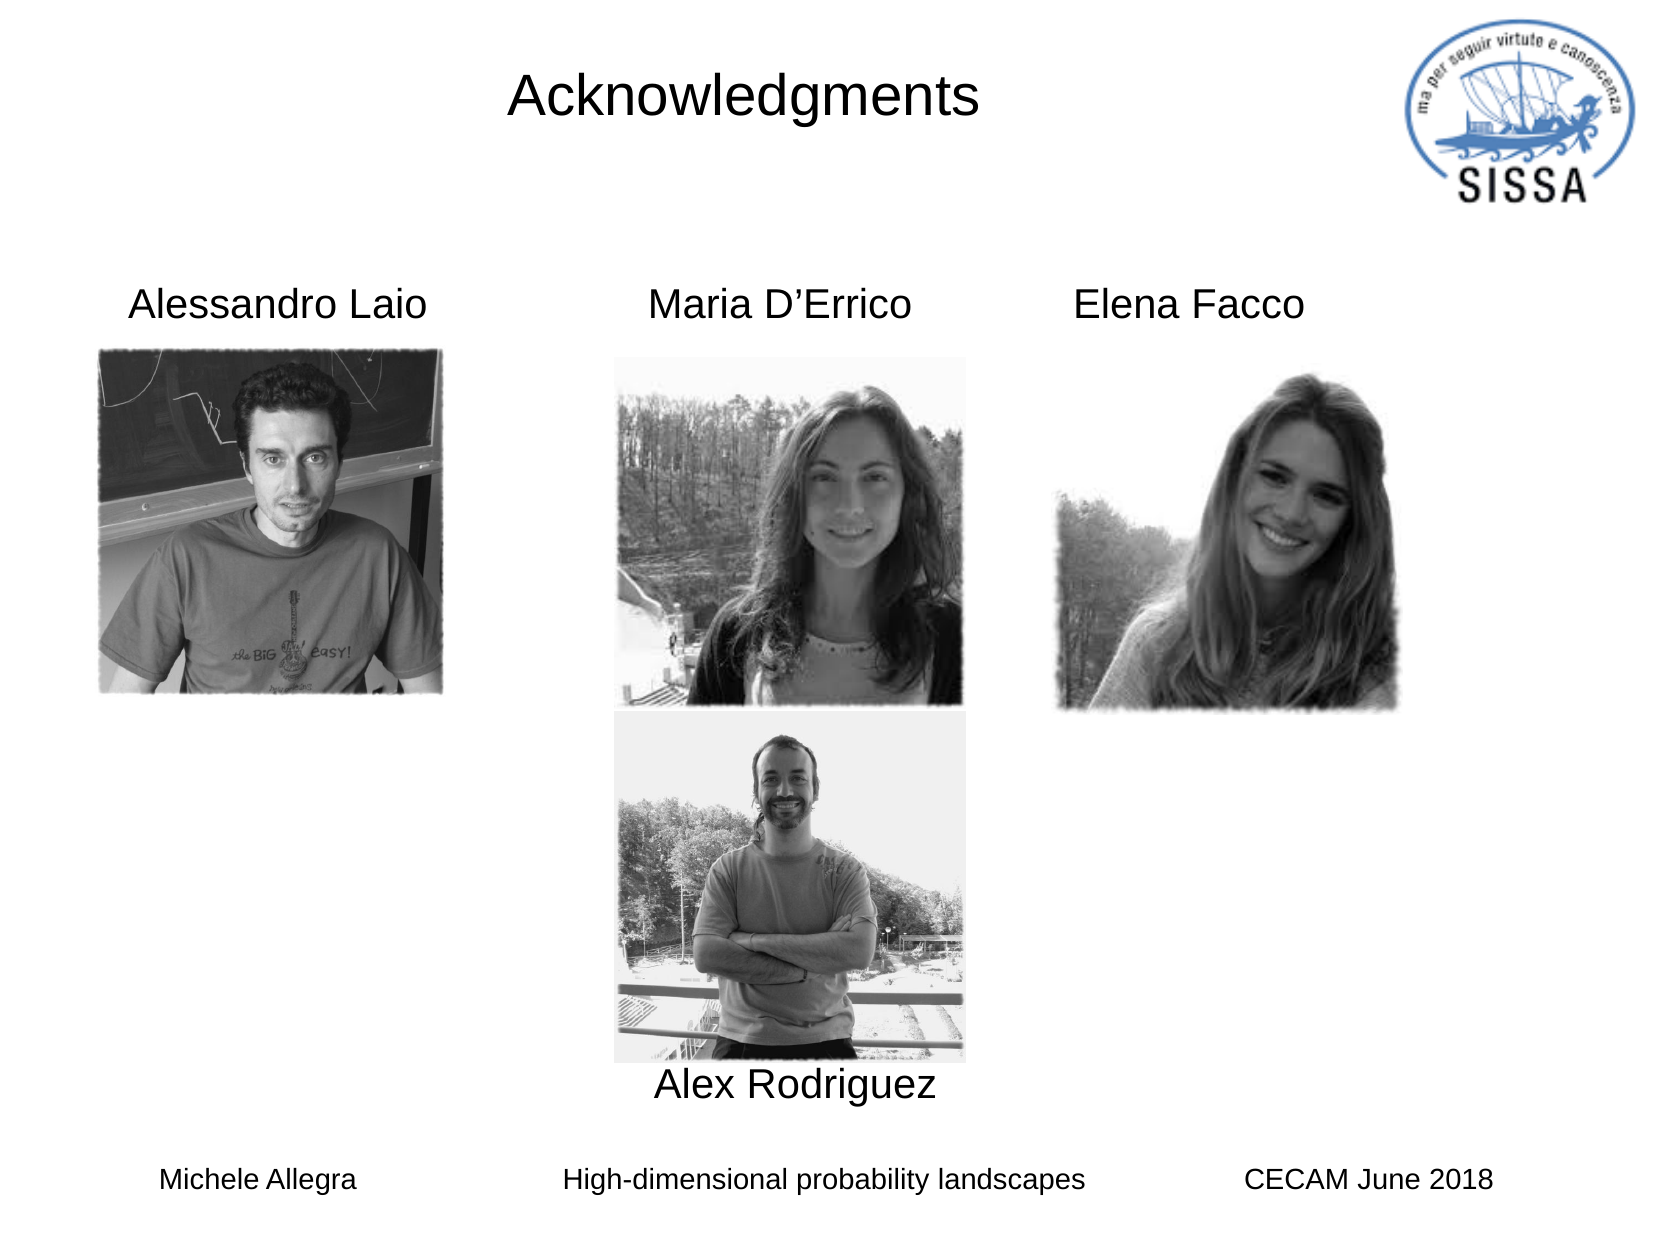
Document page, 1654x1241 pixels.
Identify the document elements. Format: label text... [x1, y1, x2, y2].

text_box Alessandro Laio [113, 273, 452, 336]
text_box Alex Rodriguez [639, 1053, 977, 1115]
picture [614, 357, 966, 709]
text_box Elena Facco [1058, 273, 1397, 336]
picture [94, 345, 446, 697]
picture [1051, 363, 1403, 715]
title Michele Allegra High-dimensional probability landscapes CECAM June 2018 [82, 1141, 1571, 1217]
title Acknowledgments [118, 44, 1371, 147]
picture [614, 711, 966, 1063]
subtitle [82, 198, 1571, 1111]
picture [1391, 16, 1652, 207]
text_box Maria D’Errico [633, 273, 971, 336]
